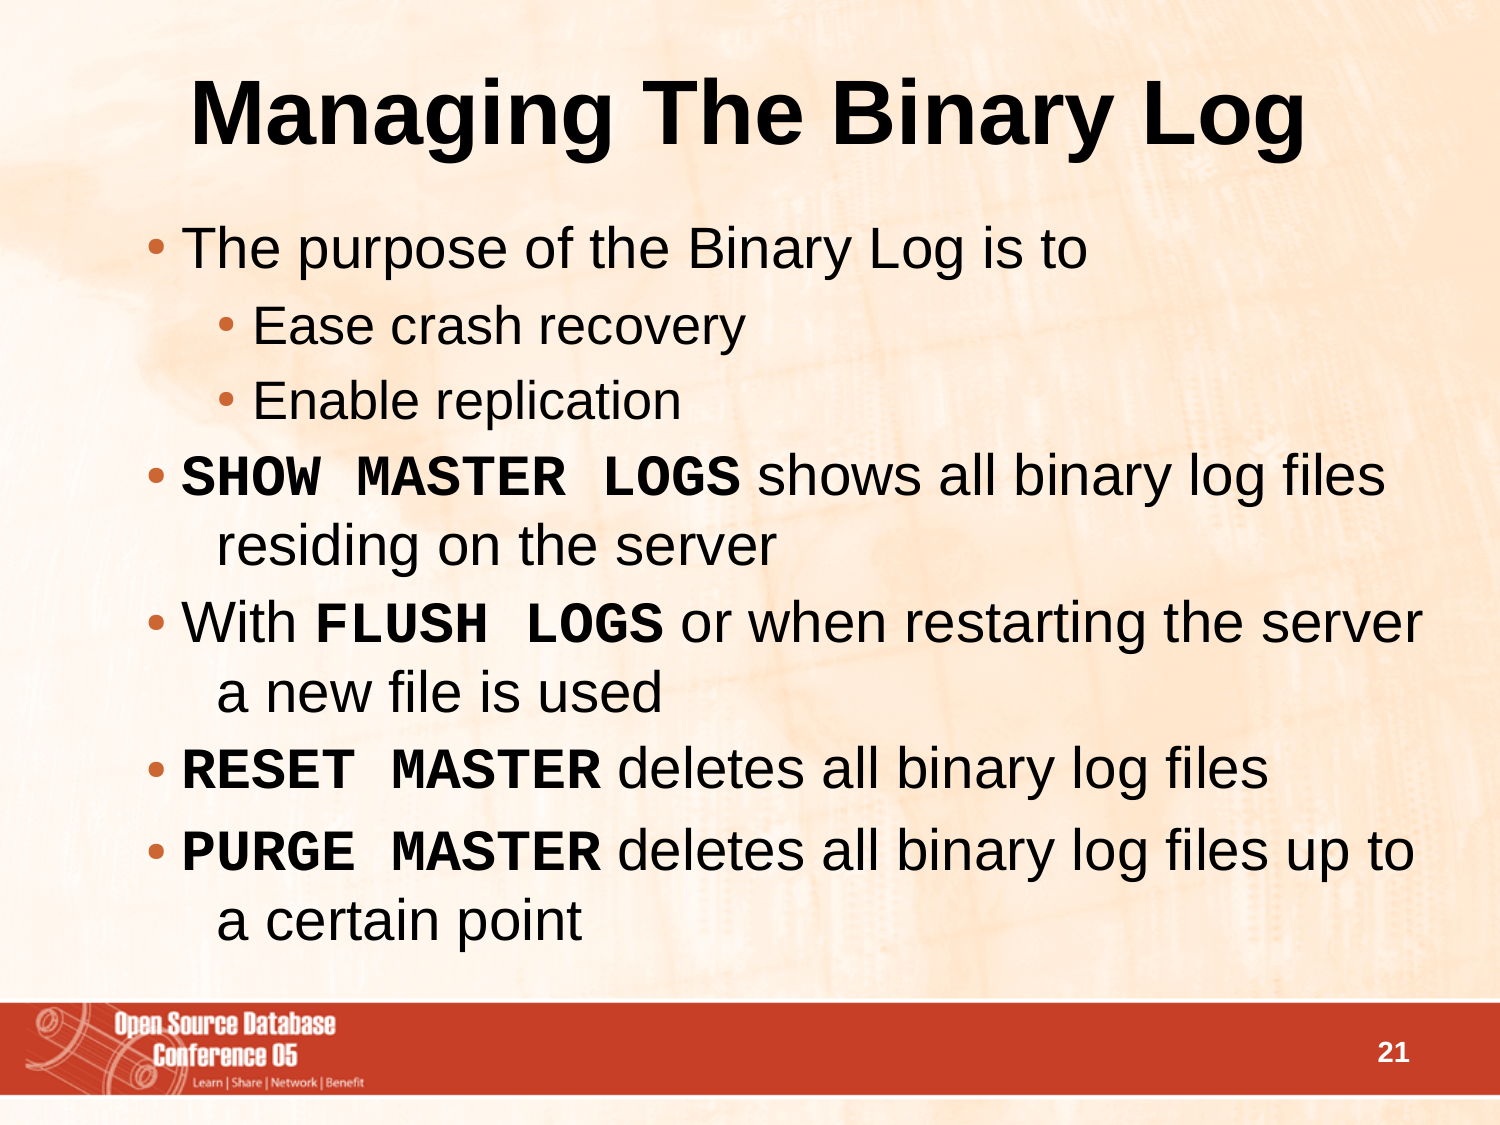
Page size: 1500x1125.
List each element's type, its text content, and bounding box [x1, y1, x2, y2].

title Managing The Binary Log [75, 18, 1426, 207]
picture [0, 0, 1500, 1125]
list The purpose of the Binary Log is to Ease crash recovery Enable replication SHOW MASTER LOGS shows all binary log files residing on the server With FLUSH LOGS or when restarting the server a new file is used RESET MASTER deletes all binary log files PURGE MASTER deletes all binary log files up to a certain point [75, 220, 1426, 977]
